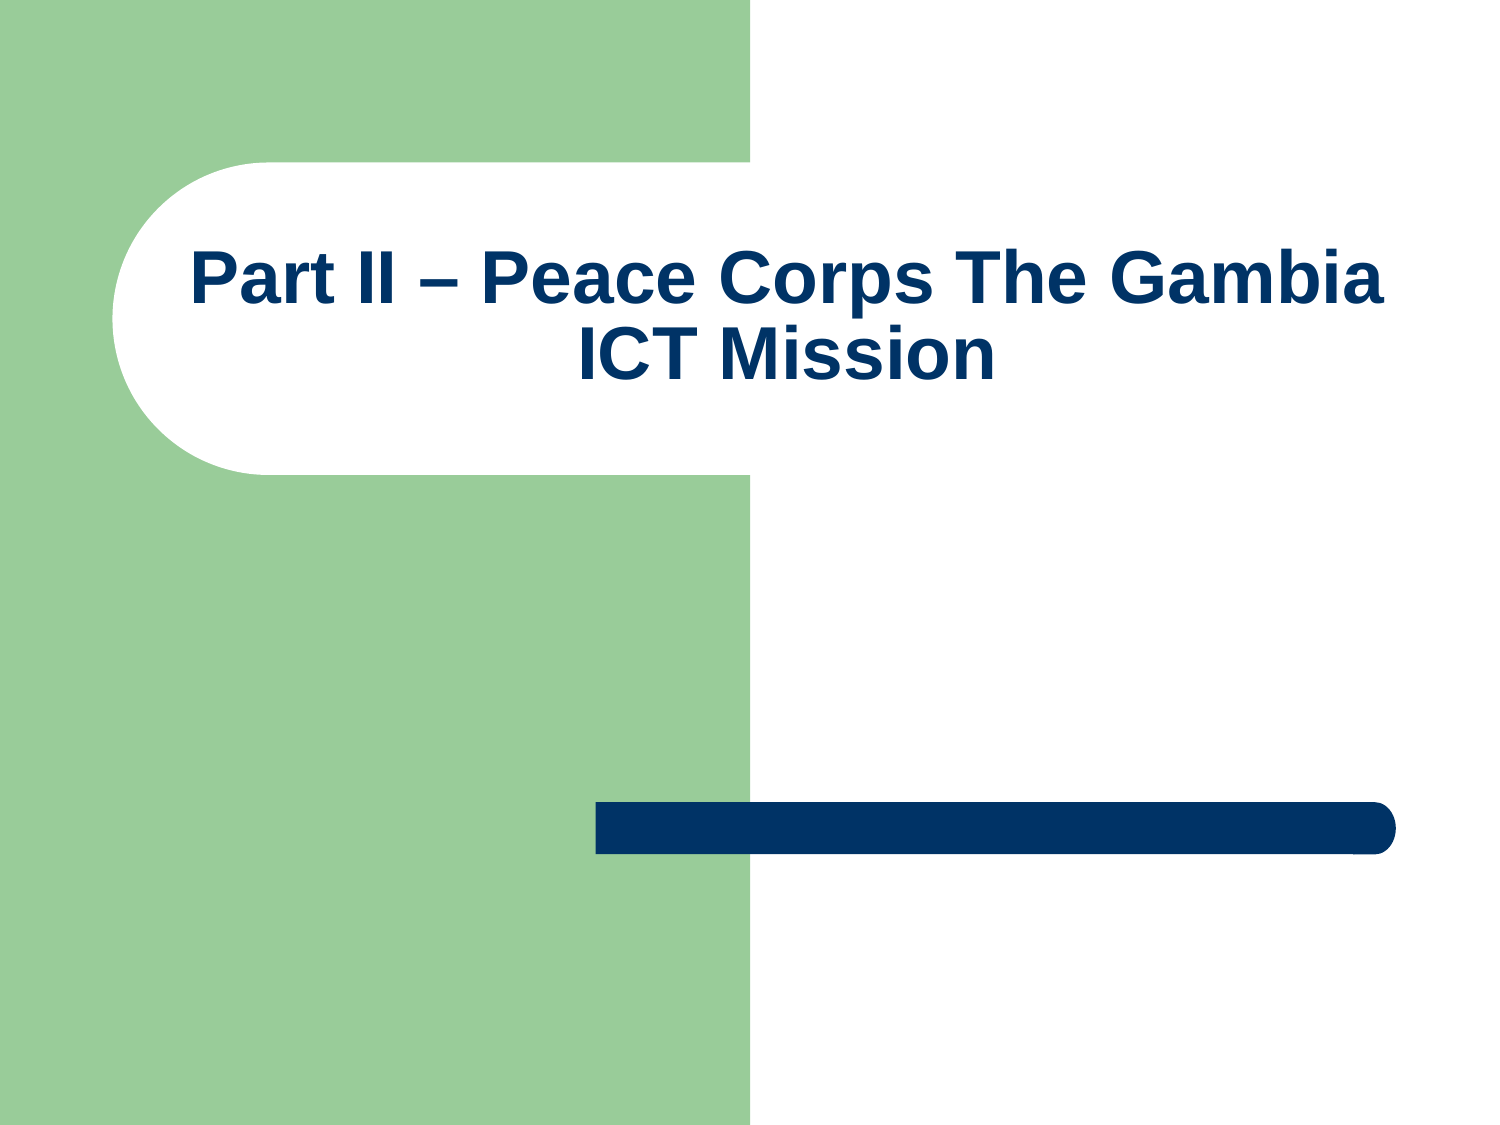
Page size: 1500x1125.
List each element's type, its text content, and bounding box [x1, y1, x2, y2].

title Part II – Peace Corps The Gambia ICT Mission [112, 162, 1463, 475]
